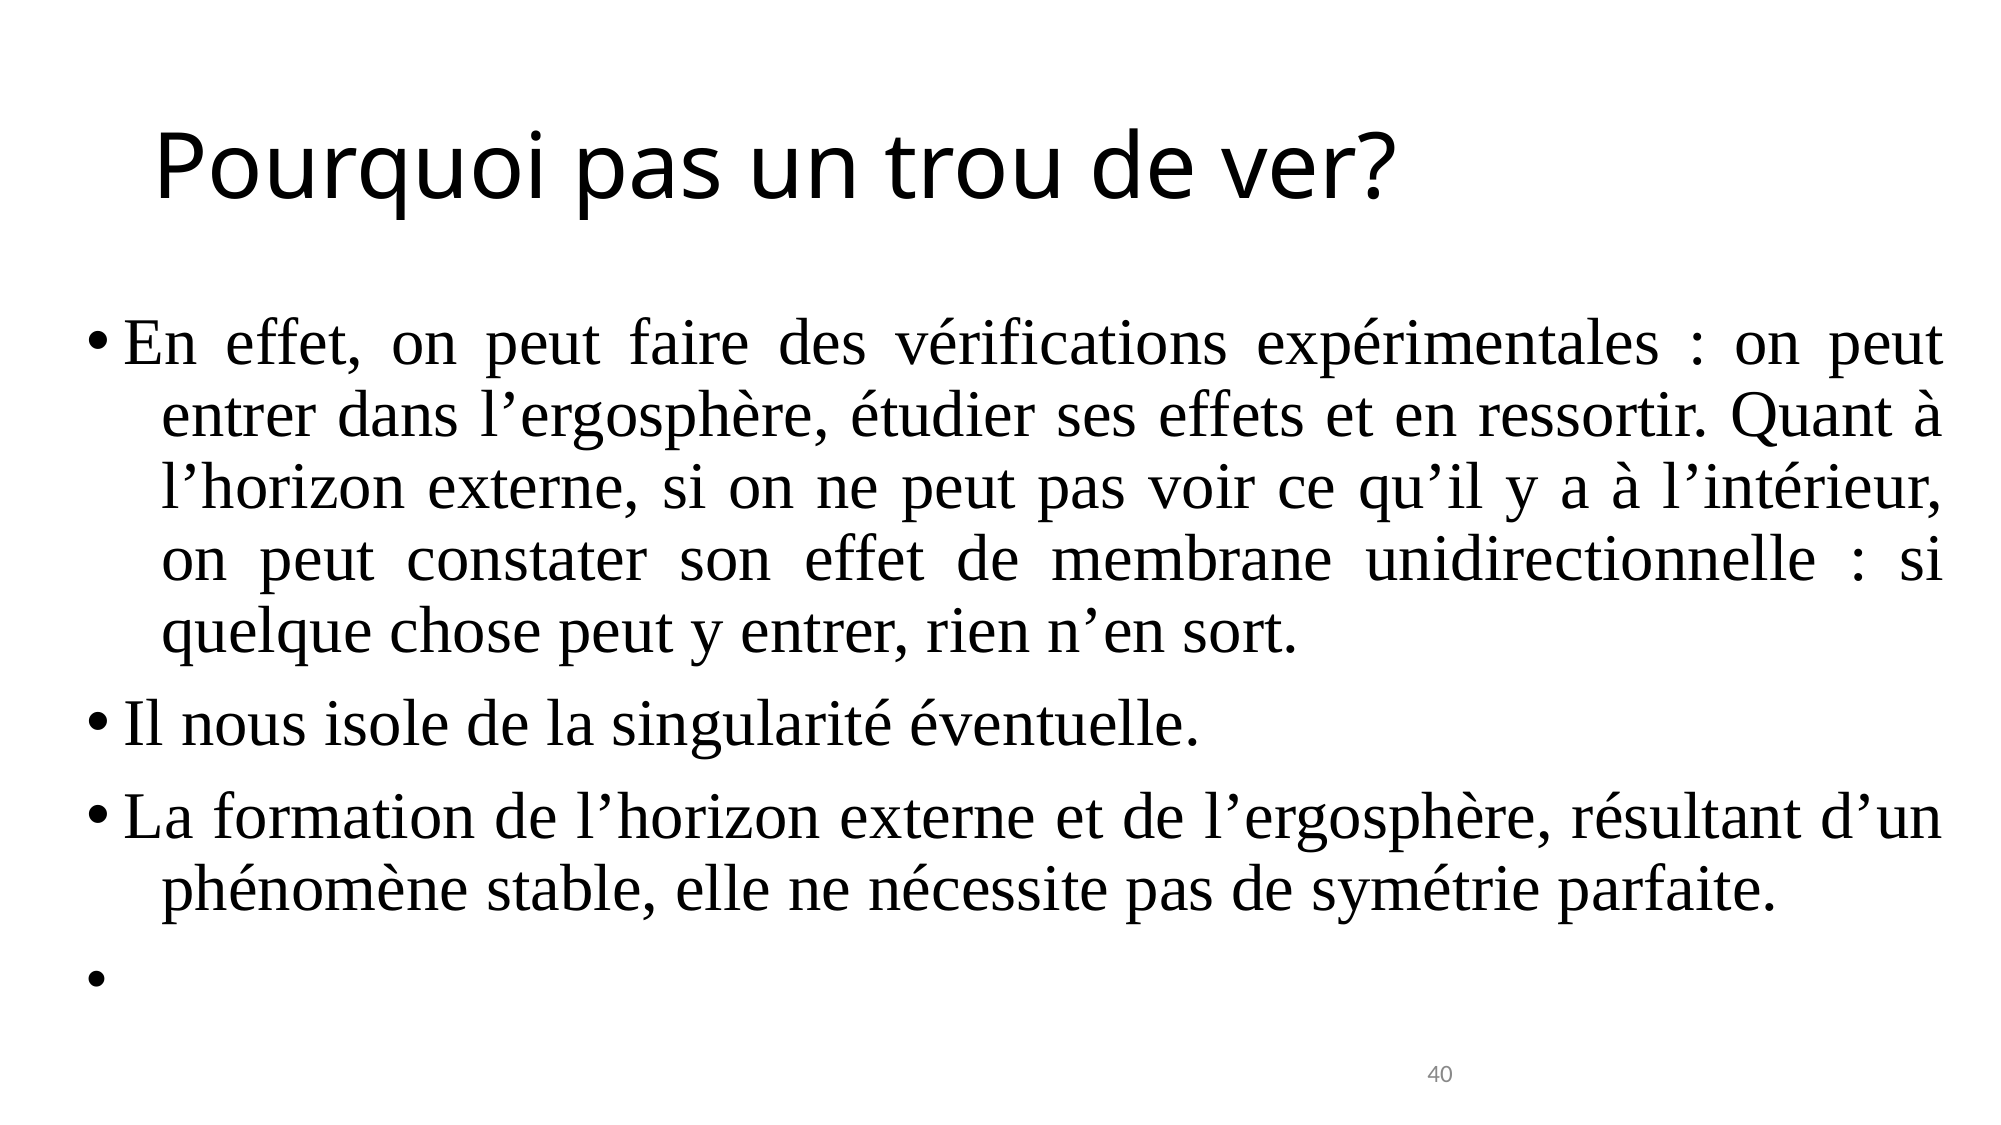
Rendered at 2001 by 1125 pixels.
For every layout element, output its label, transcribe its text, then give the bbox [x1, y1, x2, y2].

title Pourquoi pas un trou de ver? [137, 59, 1863, 278]
list En effet, on peut faire des vérifications expérimentales : on peut entrer dans l’ergosphère, étudier ses effets et en ressortir. Quant à l’horizon externe, si on ne peut pas voir ce qu’il y a à l’intérieur, on peut constater son effet de membrane unidirectionnelle : si quelque chose peut y entrer, rien n’en sort. Il nous isole de la singularité éventuelle. La formation de l’horizon externe et de l’ergosphère, résultant d’un phénomène stable, elle ne nécessite pas de symétrie parfaite. [71, 299, 1963, 1066]
text_box [1412, 1042, 1863, 1103]
